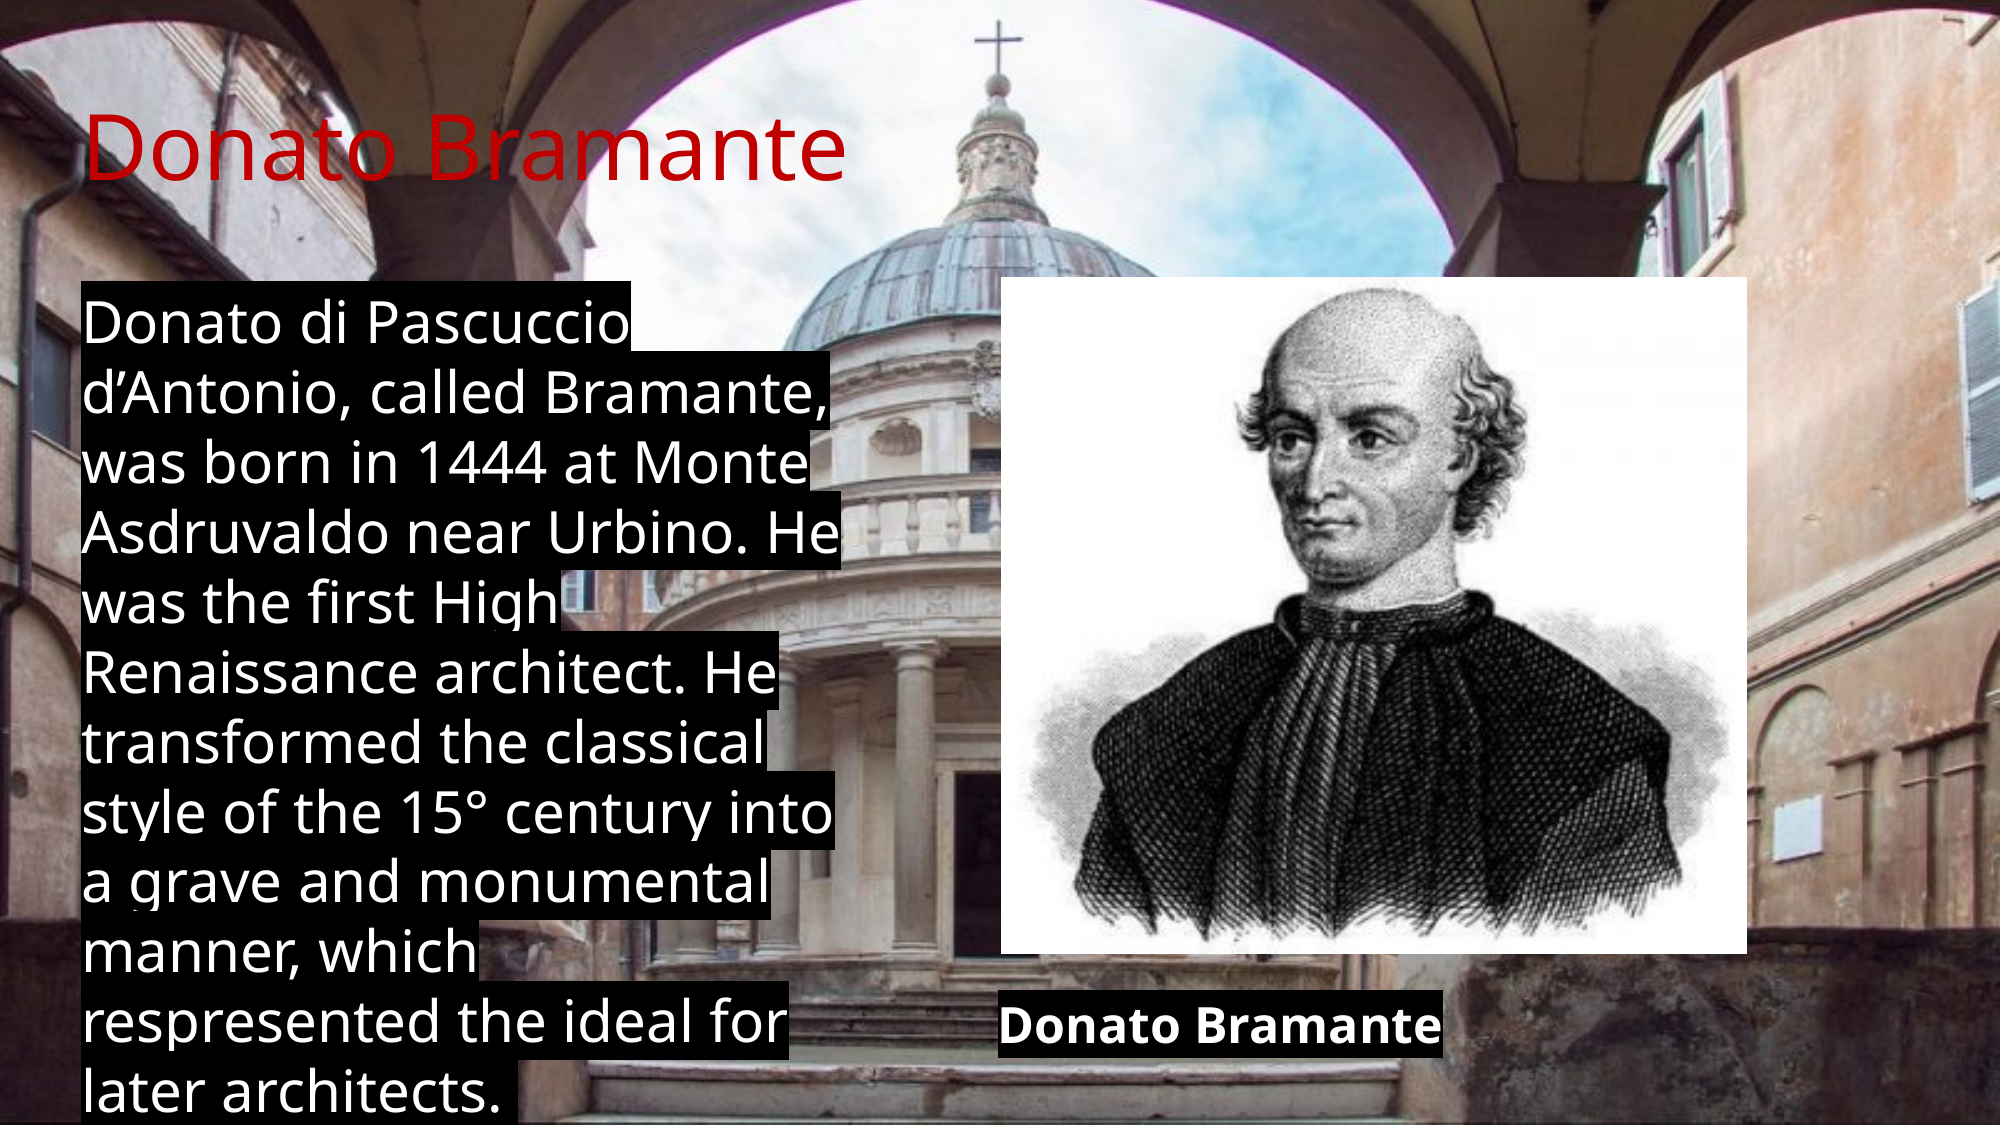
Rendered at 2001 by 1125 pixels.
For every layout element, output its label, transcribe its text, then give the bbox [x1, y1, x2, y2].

picture [0, 0, 2000, 1125]
text_box Donato Bramante [982, 985, 1766, 1062]
text_box Donato di Pascuccio d’Antonio, called Bramante, was born in 1444 at Monte Asdruvaldo near Urbino. He was the first High Renaissance architect. He transformed the classical style of the 15° century into a grave and monumental manner, which respresented the ideal for later architects. [66, 277, 865, 1000]
text_box Donato Bramante [66, 80, 1417, 208]
